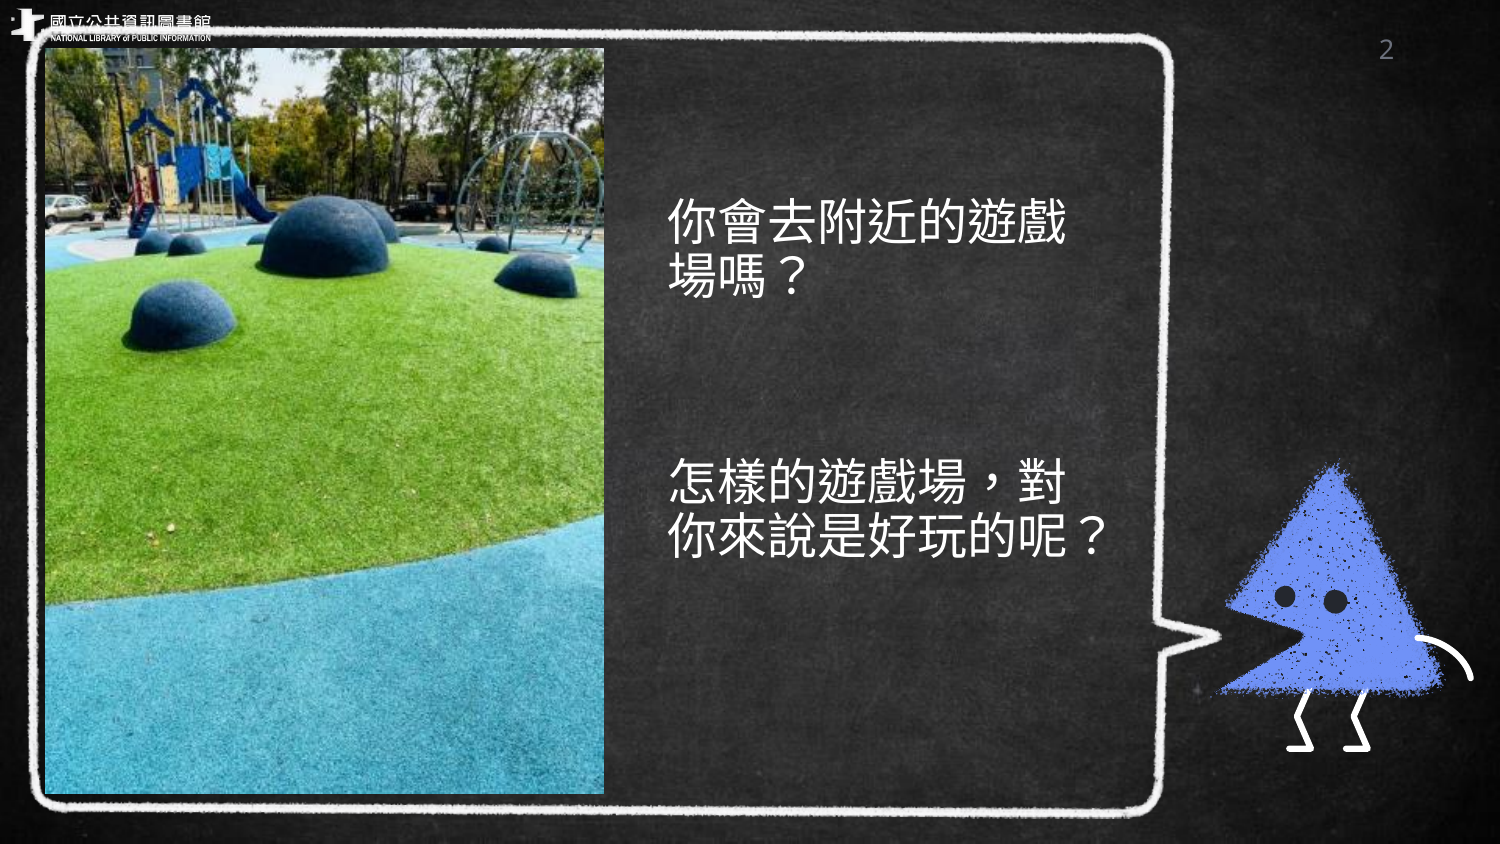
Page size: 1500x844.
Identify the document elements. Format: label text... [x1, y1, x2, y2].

title 你會去附近的遊戲場嗎？ [667, 197, 1116, 338]
text_box 怎樣的遊戲場，對你來說是好玩的呢？ [667, 457, 1116, 598]
picture [45, 48, 604, 794]
text_box [1378, 32, 1469, 98]
